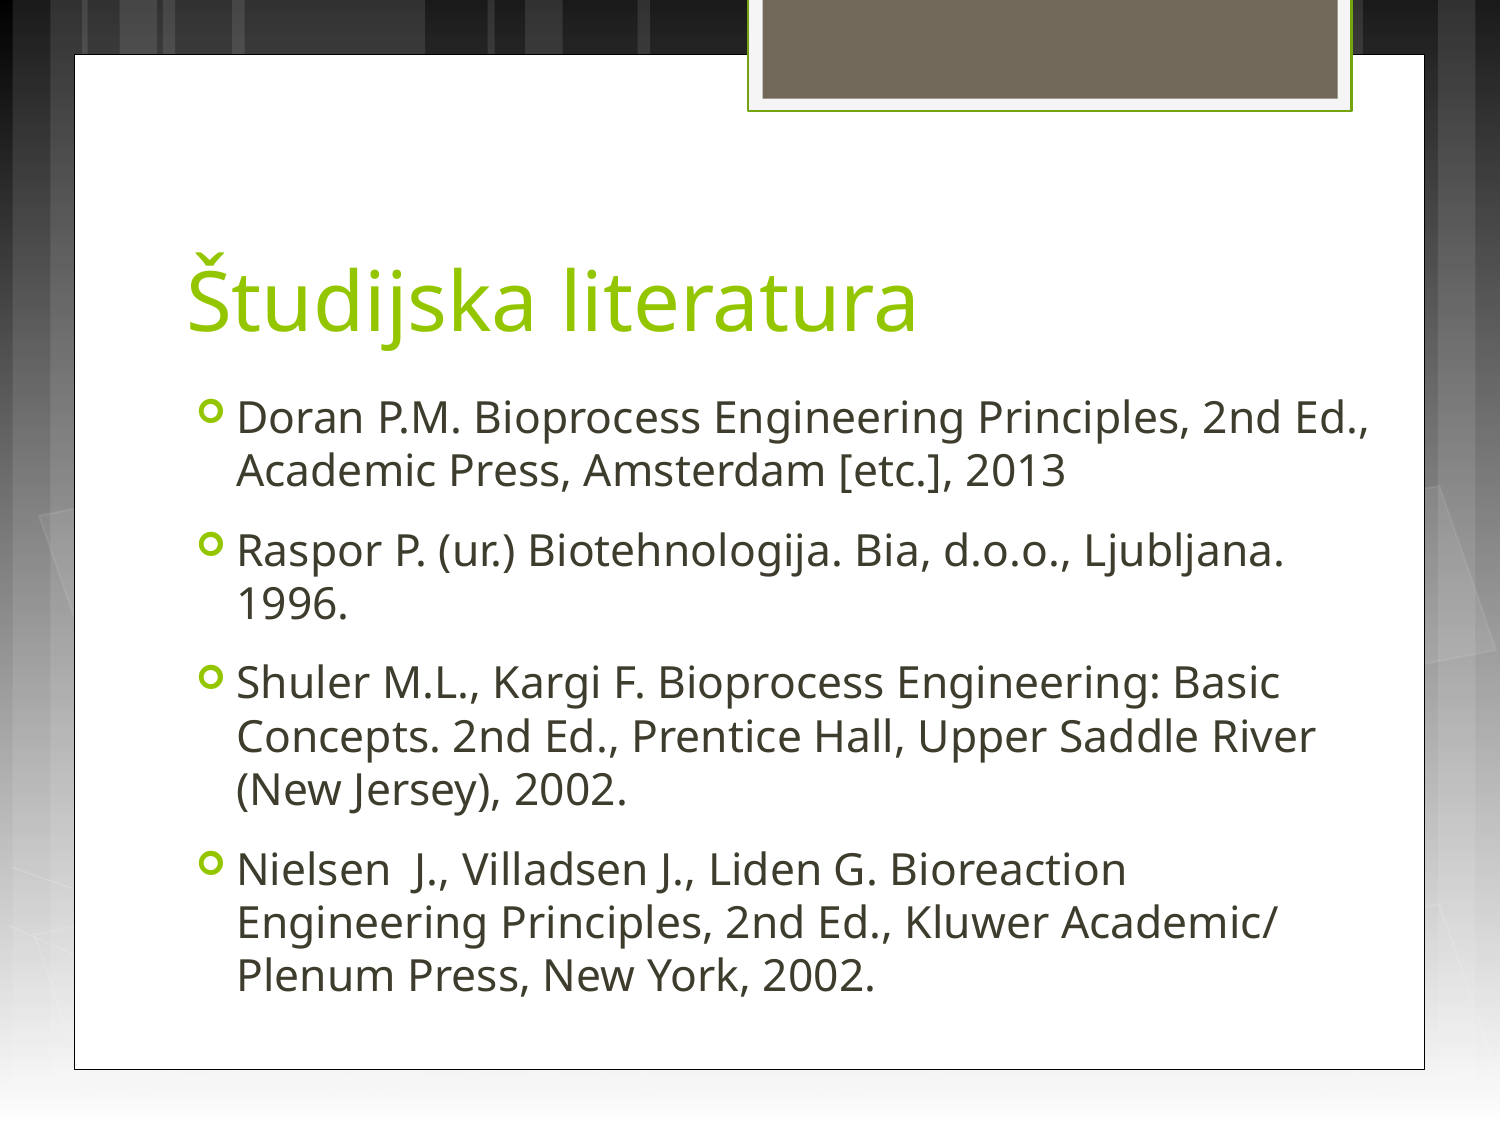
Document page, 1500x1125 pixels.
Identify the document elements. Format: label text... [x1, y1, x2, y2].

list Doran P.M. Bioprocess Engineering Principles, 2nd Ed., Academic Press, Amsterdam [etc.], 2013 Raspor P. (ur.) Biotehnologija. Bia, d.o.o., Ljubljana. 1996. Shuler M.L., Kargi F. Bioprocess Engineering: Basic Concepts. 2nd Ed., Prentice Hall, Upper Saddle River (New Jersey), 2002. Nielsen J., Villadsen J., Liden G. Bioreaction Engineering Principles, 2nd Ed., Kluwer Academic/ Plenum Press, New York, 2002. [171, 381, 1388, 1012]
title Študijska literatura [171, 168, 1324, 357]
